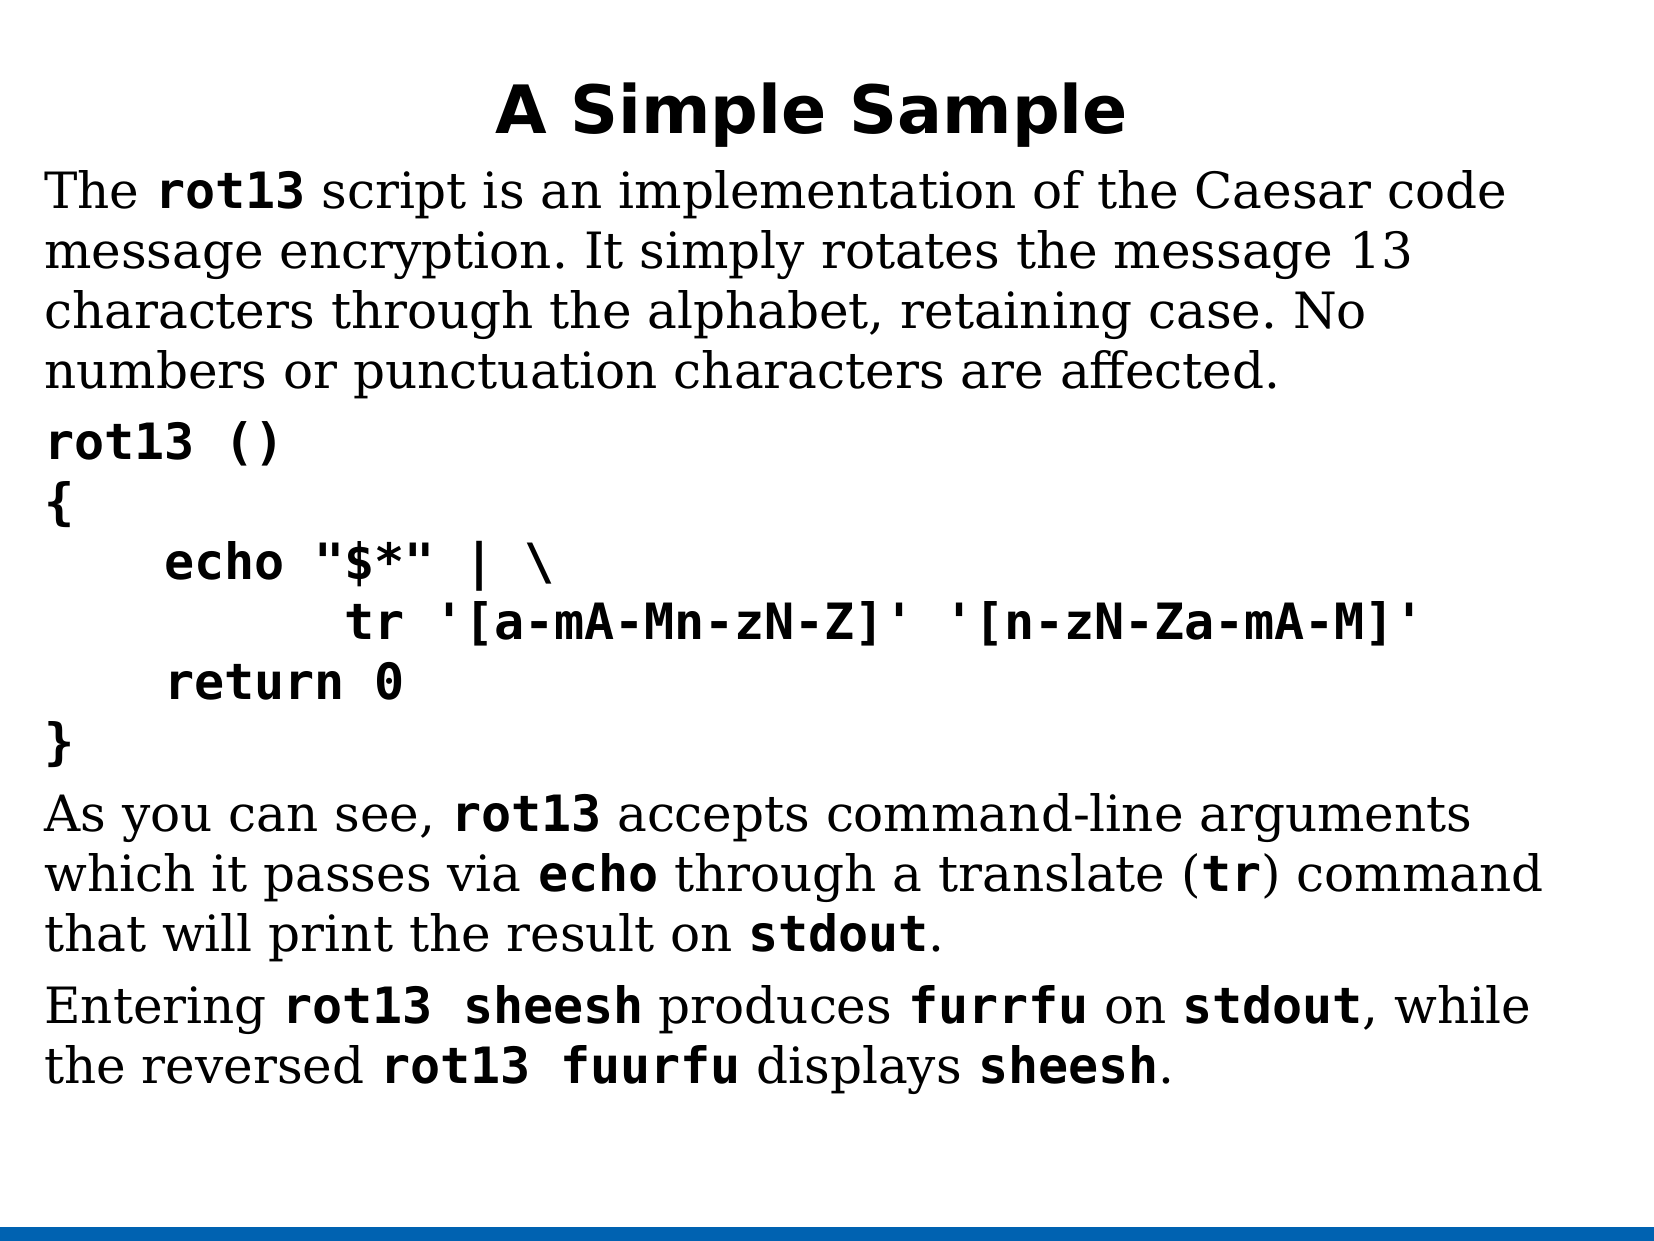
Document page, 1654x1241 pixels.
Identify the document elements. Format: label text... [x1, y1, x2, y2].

text_box A Simple Sample The rot13 script is an implementation of the Caesar code message encryption. It simply rotates the message 13 characters through the alphabet, retaining case. No numbers or punctuation characters are affected. rot13 () { echo "$*" | \ tr '[a-mA-Mn-zN-Z]' '[n-zN-Za-mA-M]' return 0 } As you can see, rot13 accepts command-line arguments which it passes via echo through a translate (tr) command that will print the result on stdout. Entering rot13 sheesh produces furrfu on stdout, while the reversed rot13 fuurfu displays sheesh. [29, 59, 1595, 1102]
